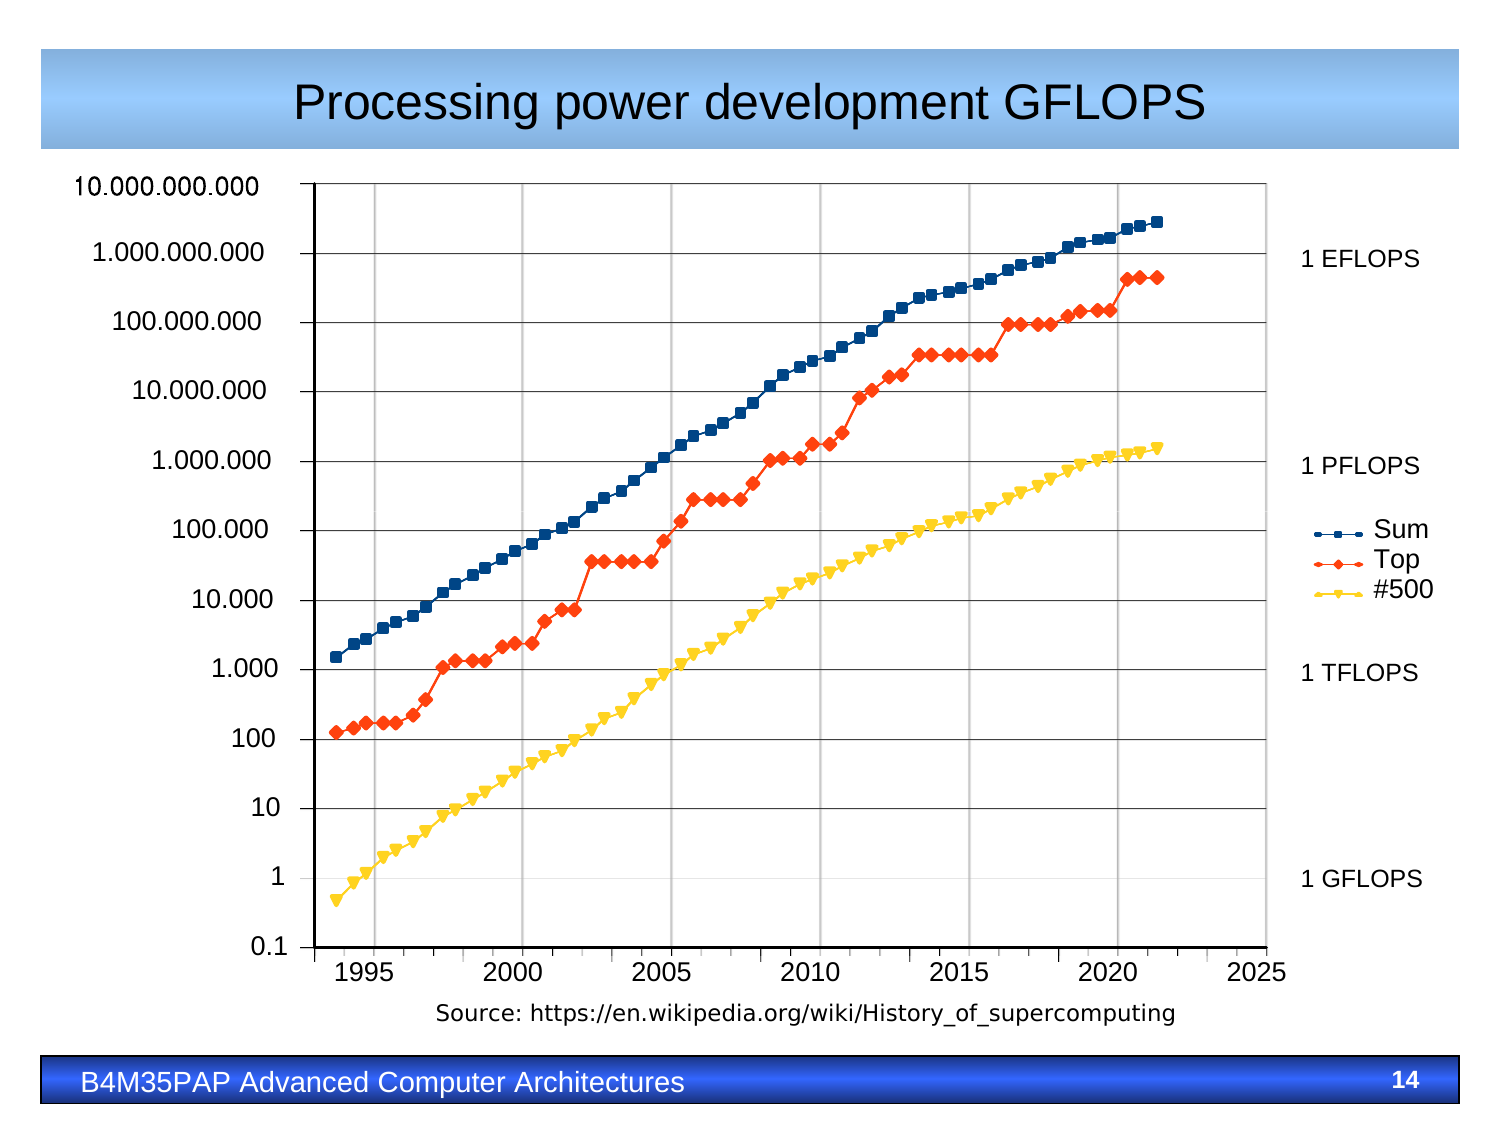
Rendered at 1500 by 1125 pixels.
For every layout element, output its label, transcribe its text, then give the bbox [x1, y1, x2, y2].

text_box 2015 [929, 954, 990, 993]
text_box 2010 [780, 954, 841, 993]
text_box [230, 176, 244, 196]
text_box 1.000.000.000 [91, 233, 266, 273]
text_box [1302, 514, 1441, 617]
text_box 2020 [1077, 954, 1138, 993]
text_box [110, 176, 124, 196]
text_box 100.000 [171, 511, 270, 551]
text_box [88, 176, 101, 196]
text_box Sum [1373, 511, 1430, 551]
text_box 1 EFLOPS [1285, 235, 1441, 284]
text_box 100.000.000 [111, 303, 263, 343]
text_box [193, 176, 206, 196]
text_box 2025 [1226, 954, 1287, 993]
text_box [125, 176, 139, 196]
text_box Top [1373, 541, 1421, 571]
text_box 1 PFLOPS [1285, 442, 1441, 491]
text_box 10 [250, 789, 281, 829]
text_box 1 GFLOPS [1285, 855, 1441, 904]
text_box [140, 176, 154, 196]
text_box 2000 [482, 954, 543, 993]
text_box [76, 176, 82, 196]
text_box 1 [270, 858, 286, 898]
text_box 2005 [631, 954, 692, 993]
text_box 1 TFLOPS [1285, 648, 1441, 697]
text_box 1.000 [210, 650, 279, 690]
text_box 10.000 [191, 581, 274, 620]
text_box 1.000.000 [151, 442, 272, 482]
text_box [178, 176, 191, 196]
text_box #500 [1373, 571, 1434, 611]
text_box Source: https://en.wikipedia.org/wiki/History_of_supercomputing [420, 991, 1192, 1034]
text_box 0.1 [250, 928, 289, 968]
text_box [215, 176, 229, 196]
title Processing power development GFLOPS [41, 49, 1459, 149]
text_box [163, 176, 176, 196]
text_box 100 [230, 719, 276, 759]
text_box 1995 [333, 954, 395, 993]
text_box [300, 162, 1302, 961]
text_box 10.000.000 [131, 372, 268, 412]
text_box [245, 176, 259, 196]
